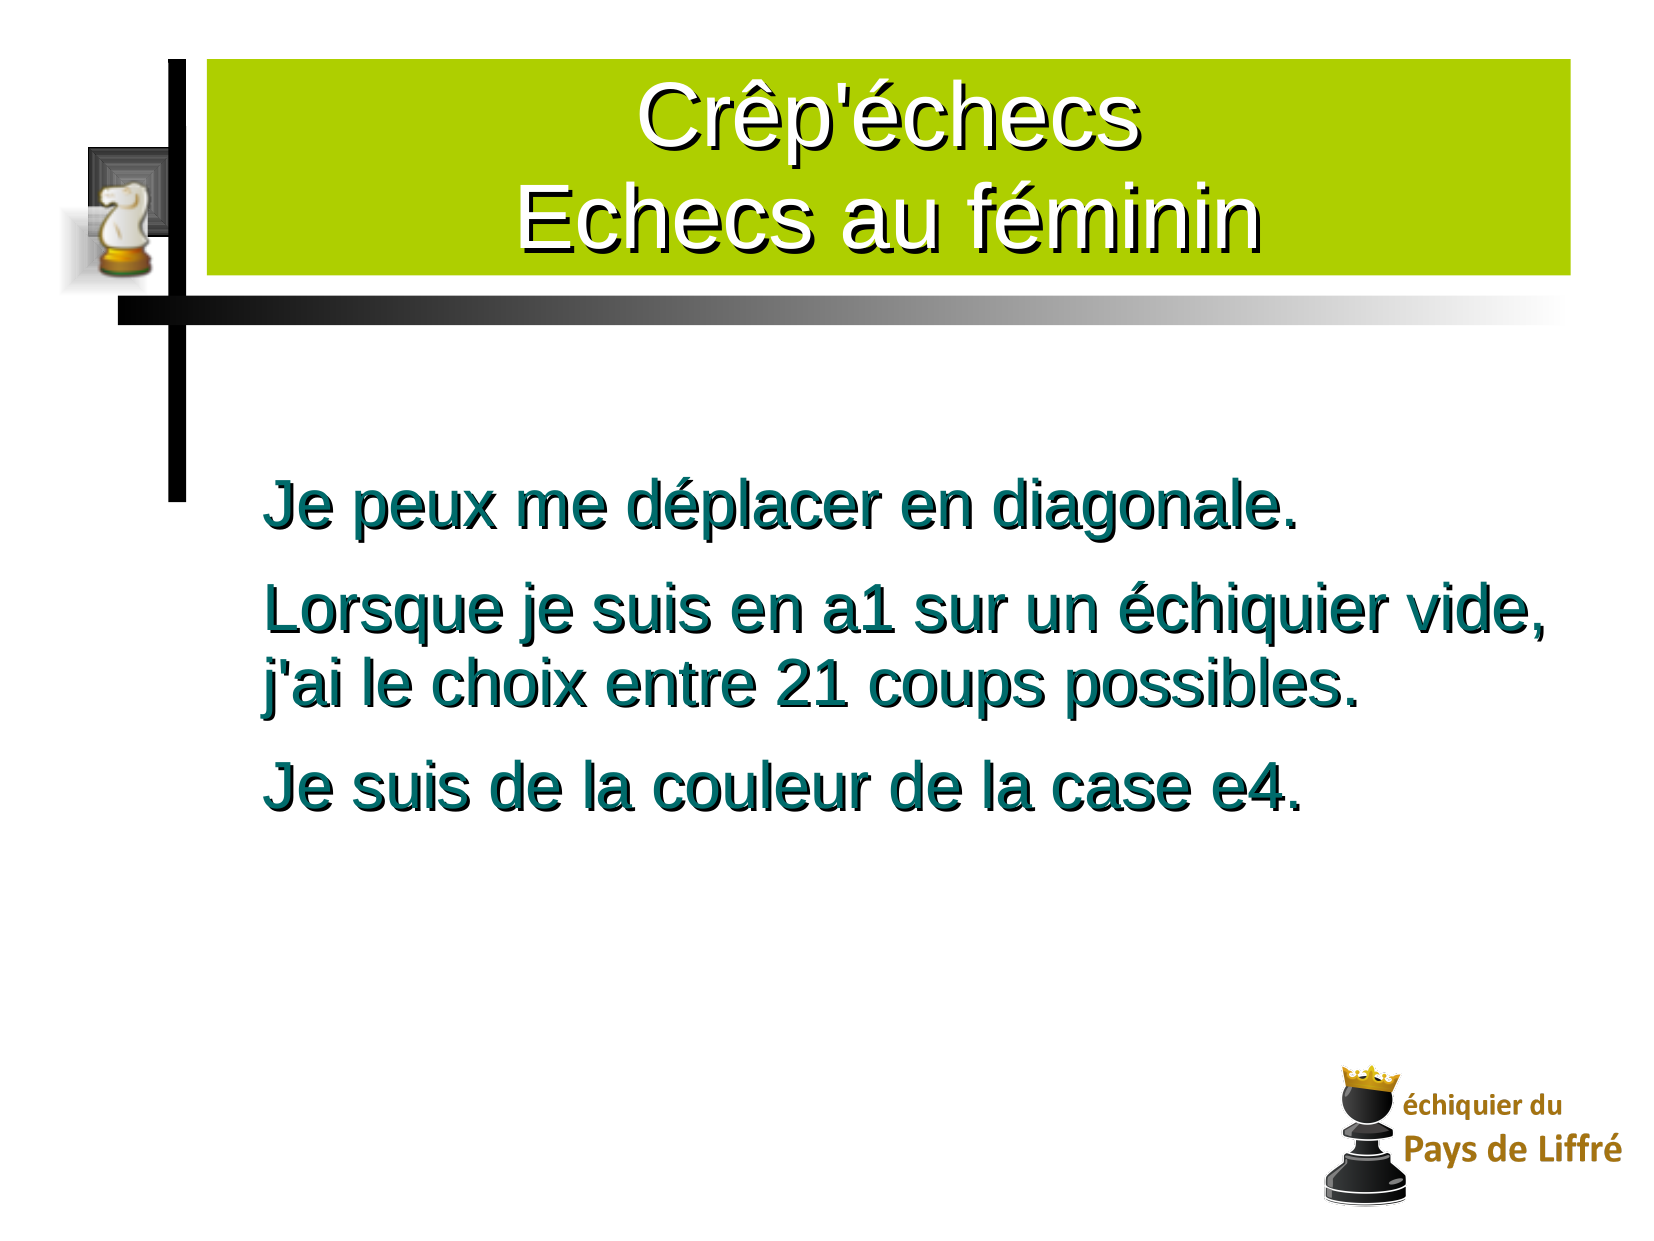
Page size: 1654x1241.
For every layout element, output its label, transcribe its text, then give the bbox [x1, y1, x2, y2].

picture [72, 177, 168, 282]
picture [1323, 1060, 1624, 1211]
title Crêp'échecs Echecs au féminin [206, 59, 1571, 276]
list Je peux me déplacer en diagonale. Lorsque je suis en a1 sur un échiquier vide, j'ai le choix entre 21 coups possibles. Je suis de la couleur de la case e4. [206, 354, 1565, 1077]
